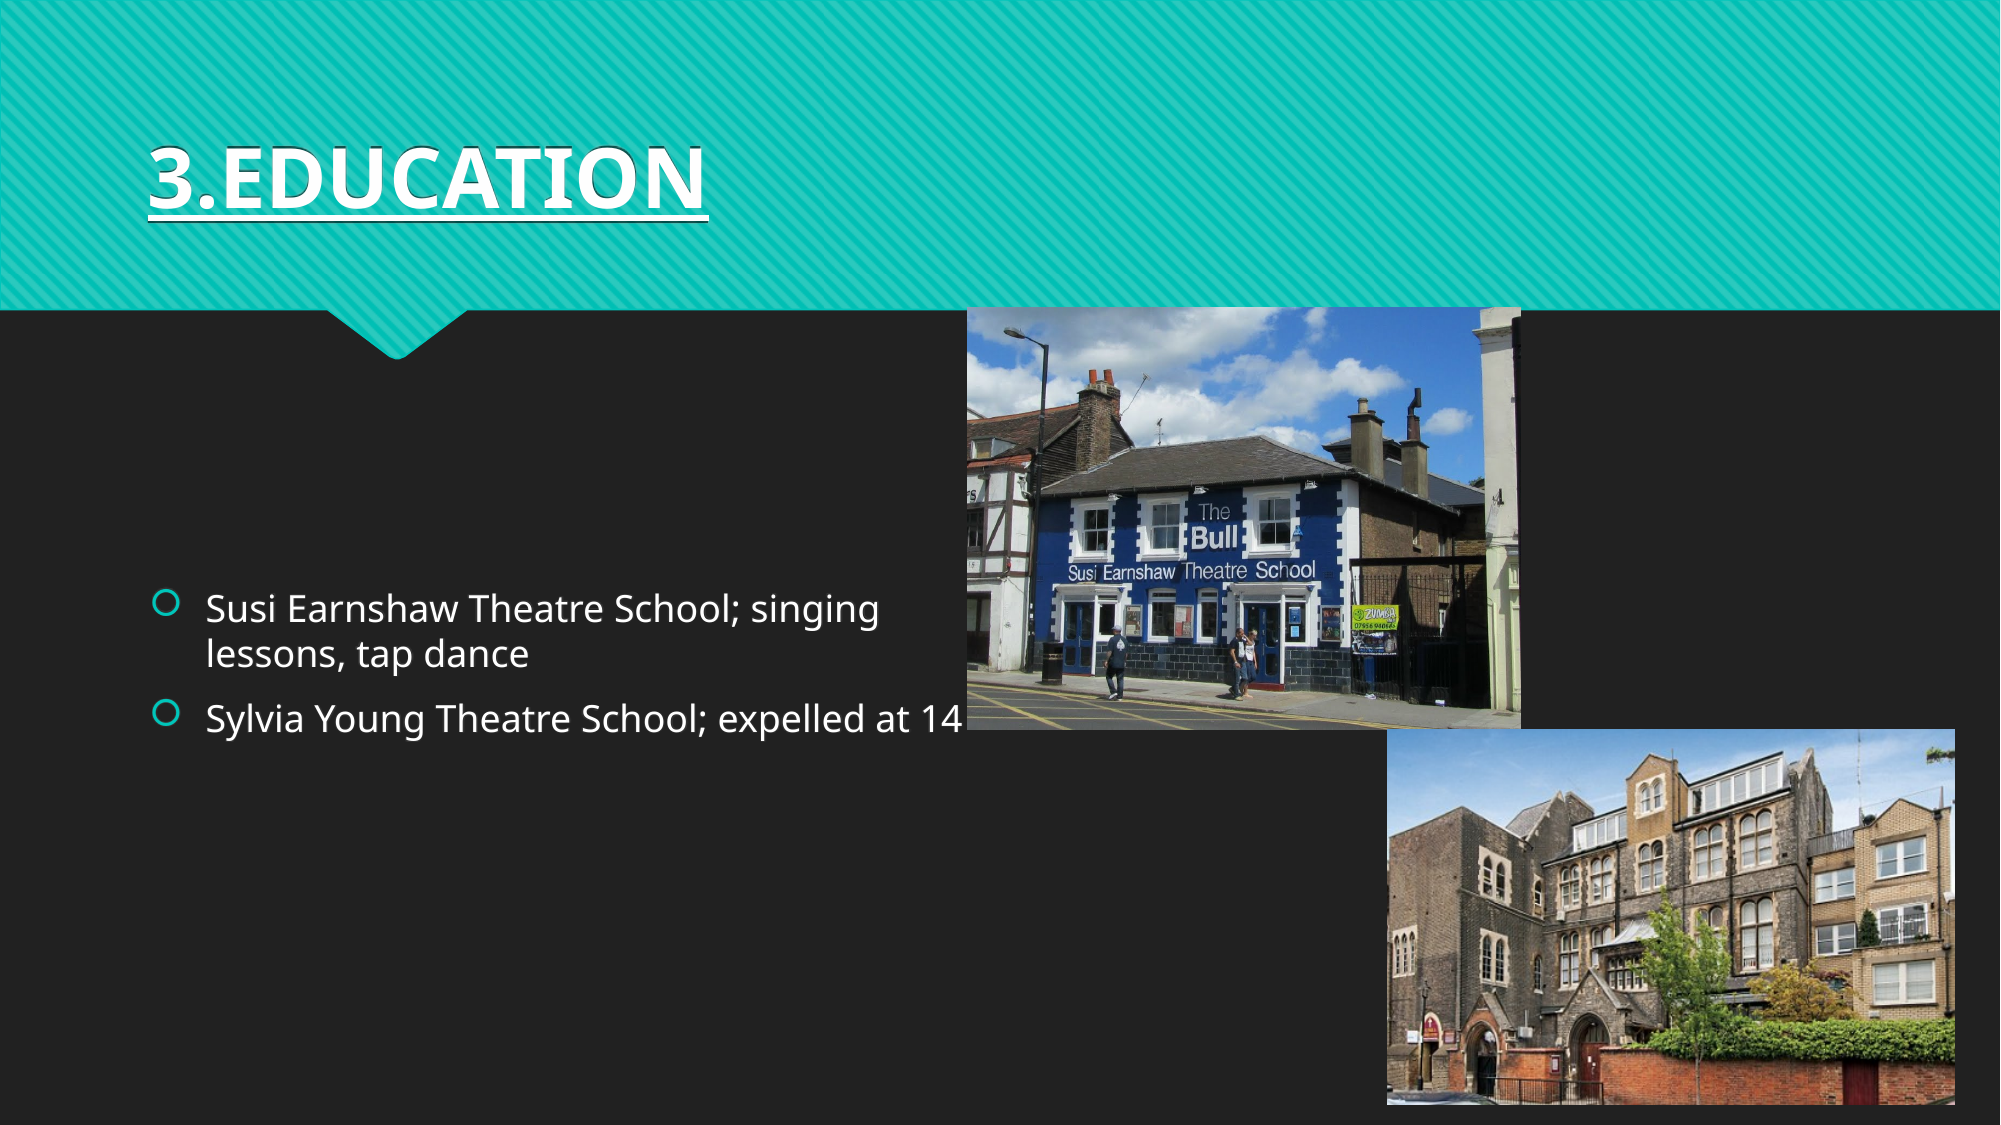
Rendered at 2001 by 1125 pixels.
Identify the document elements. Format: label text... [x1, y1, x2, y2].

list Susi Earnshaw Theatre School; singing lessons, tap dance Sylvia Young Theatre School; expelled at 14 [134, 364, 985, 962]
picture [1, 1, 1999, 1105]
title 3.EDUCATION [132, 73, 1868, 233]
